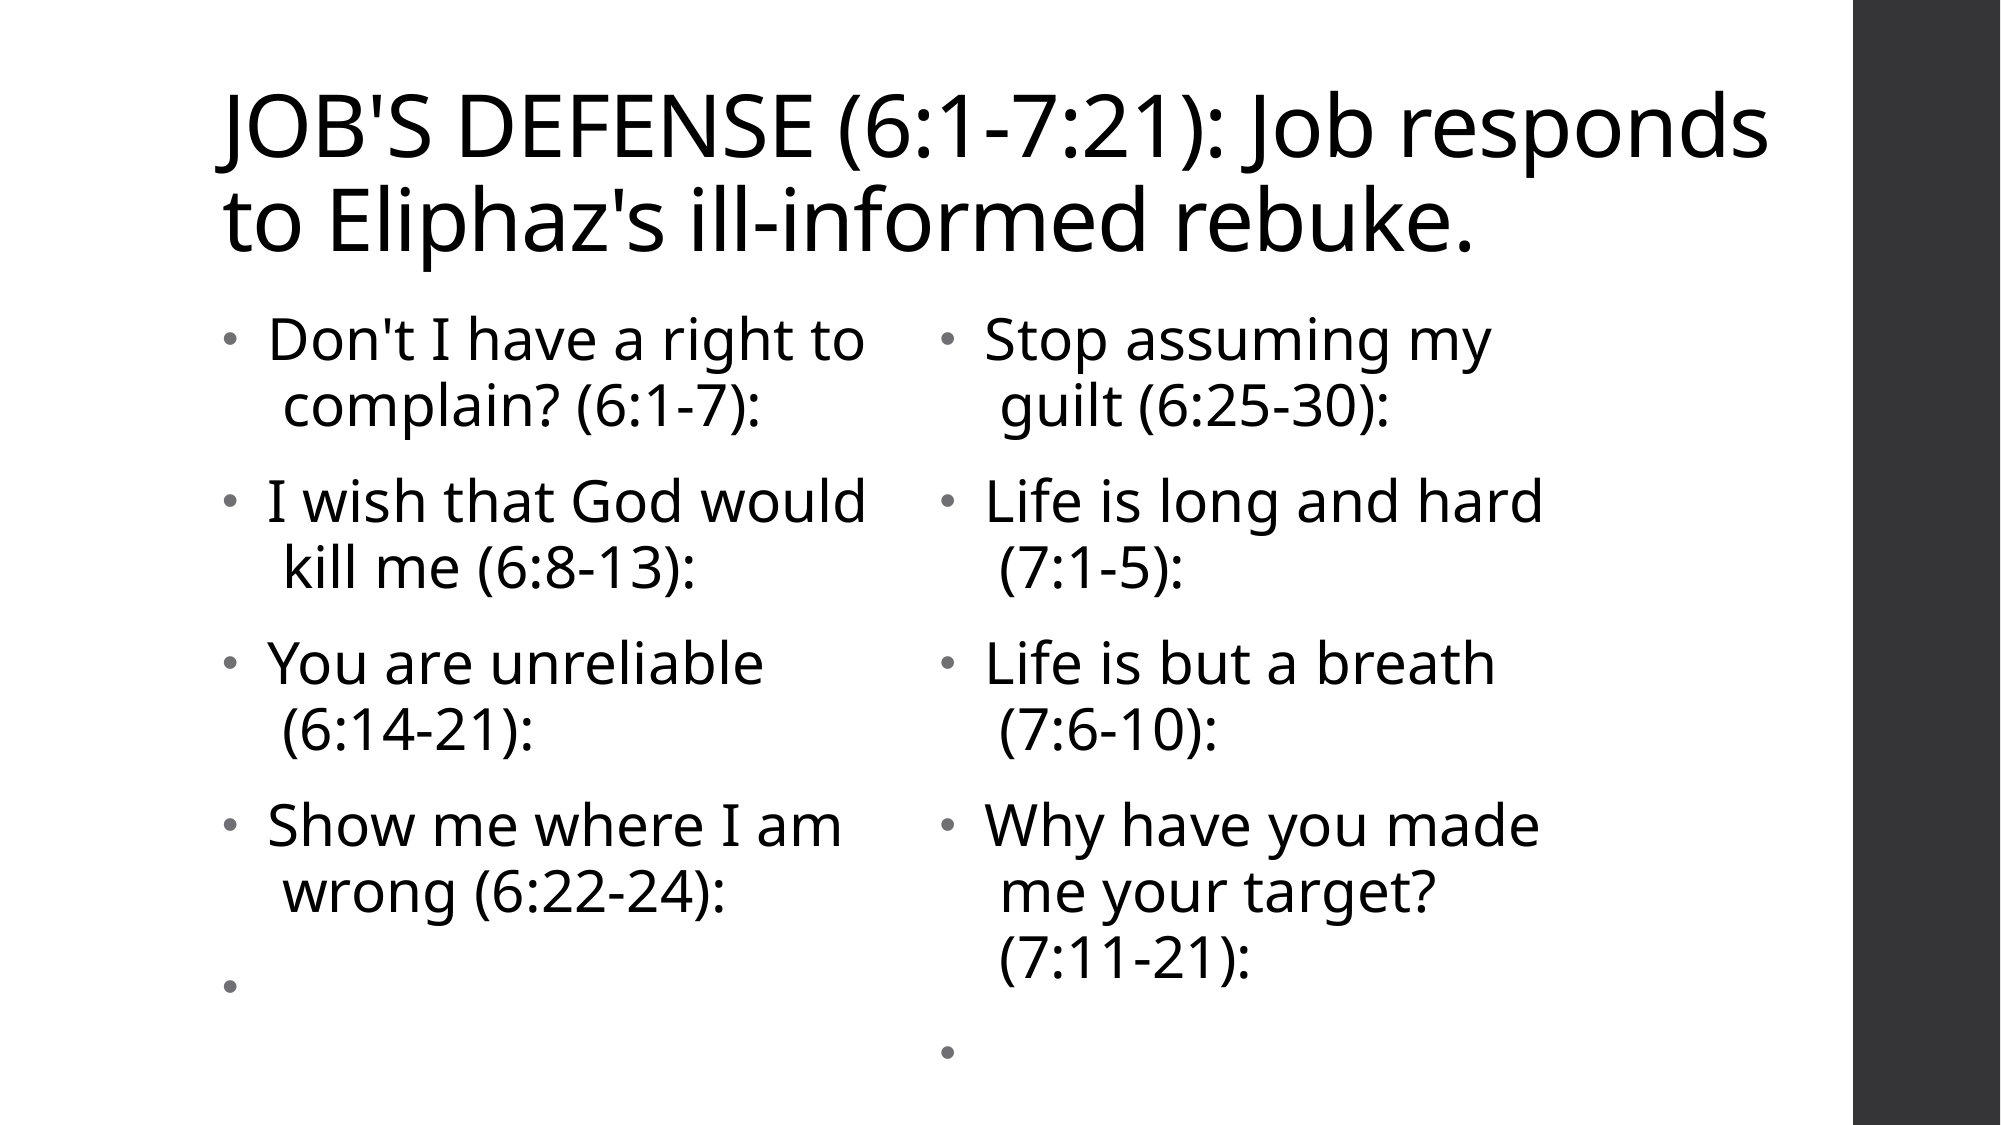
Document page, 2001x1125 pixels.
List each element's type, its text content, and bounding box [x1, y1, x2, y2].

list Stop assuming my guilt (6:25-30): Life is long and hard (7:1-5): Life is but a breath (7:6-10): Why have you made me your target? (7:11-21): [924, 299, 1617, 1014]
list Don't I have a right to complain? (6:1-7): I wish that God would kill me (6:8-13): You are unreliable (6:14-21): Show me where I am wrong (6:22-24): [207, 299, 900, 1014]
title JOB'S DEFENSE (6:1-7:21): Job responds to Eliphaz's ill-informed rebuke. [206, 60, 1797, 278]
